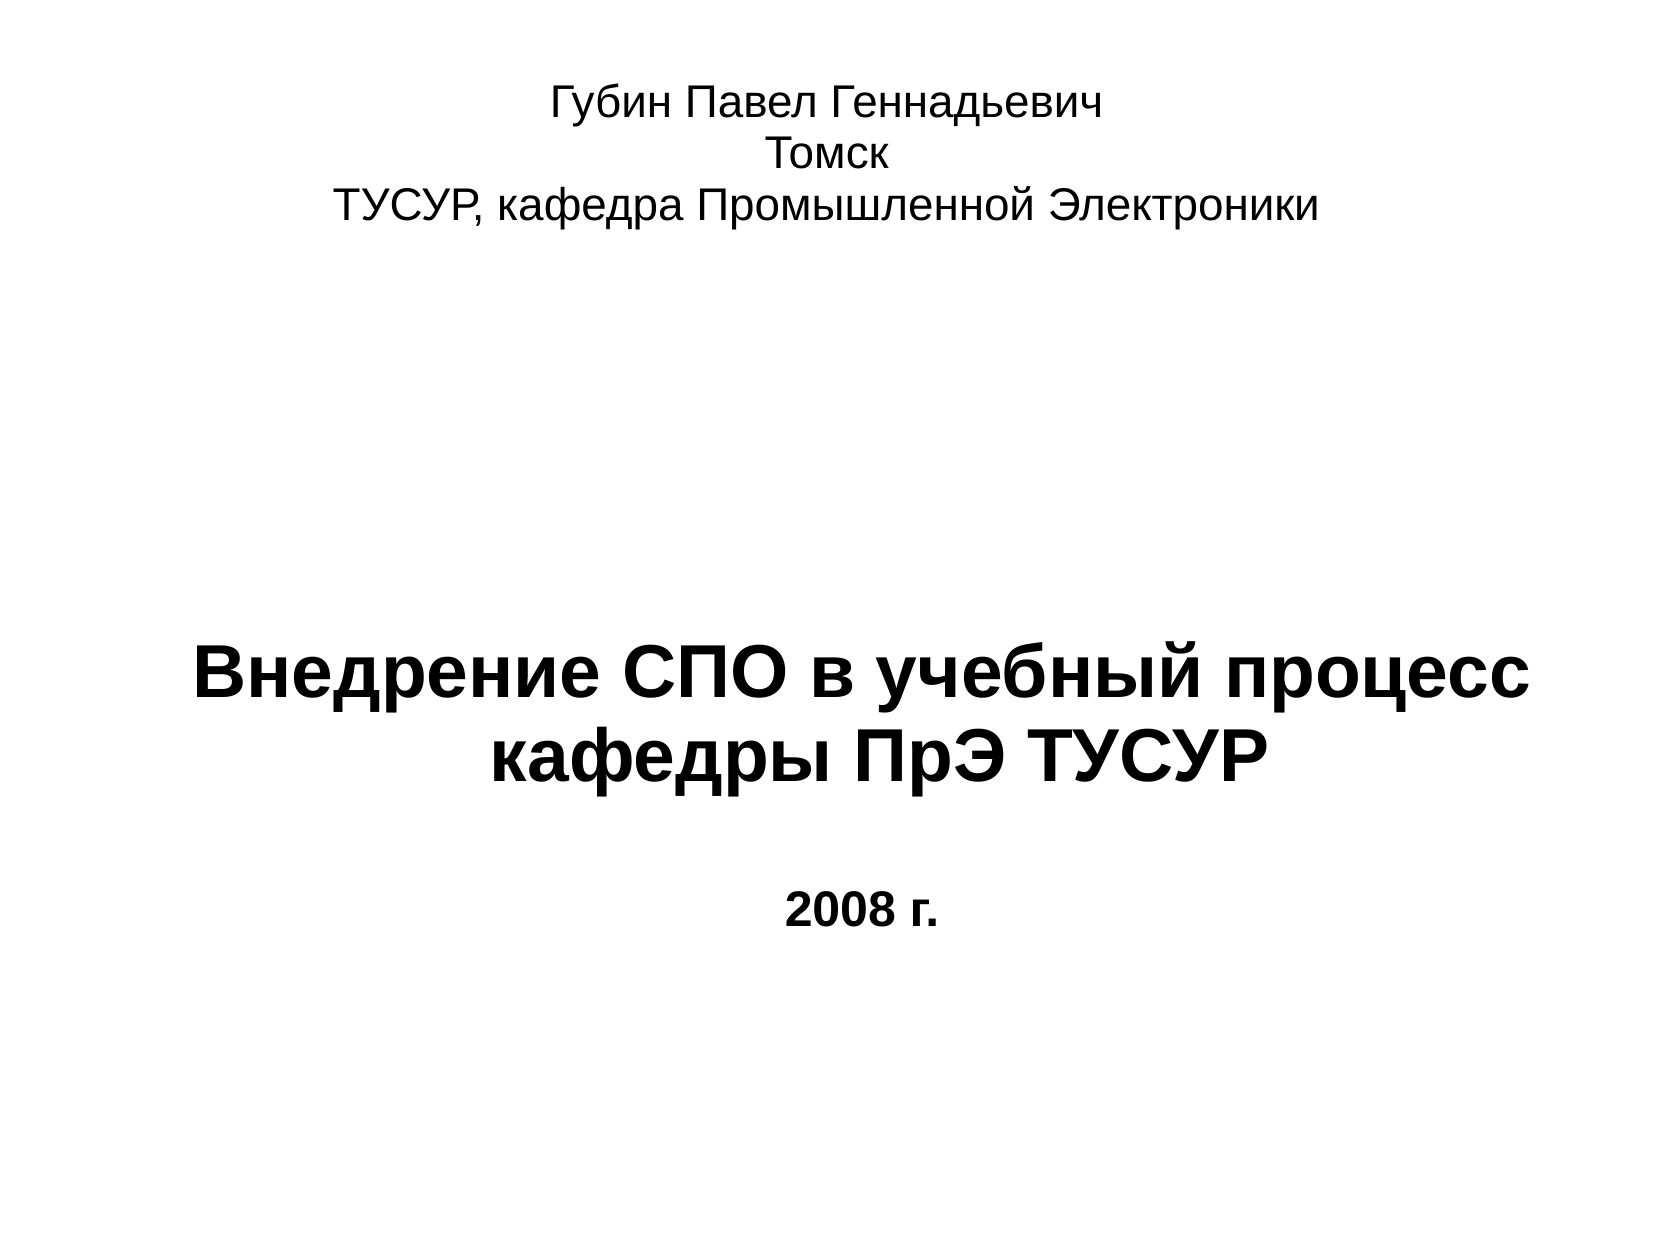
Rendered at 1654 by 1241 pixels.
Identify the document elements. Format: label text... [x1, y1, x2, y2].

title Губин Павел Геннадьевич Томск ТУСУР, кафедра Промышленной Электроники [82, 49, 1571, 257]
subtitle Внедрение СПО в учебный процесс кафедры ПрЭ ТУСУР 2008 г. [82, 297, 1571, 1102]
